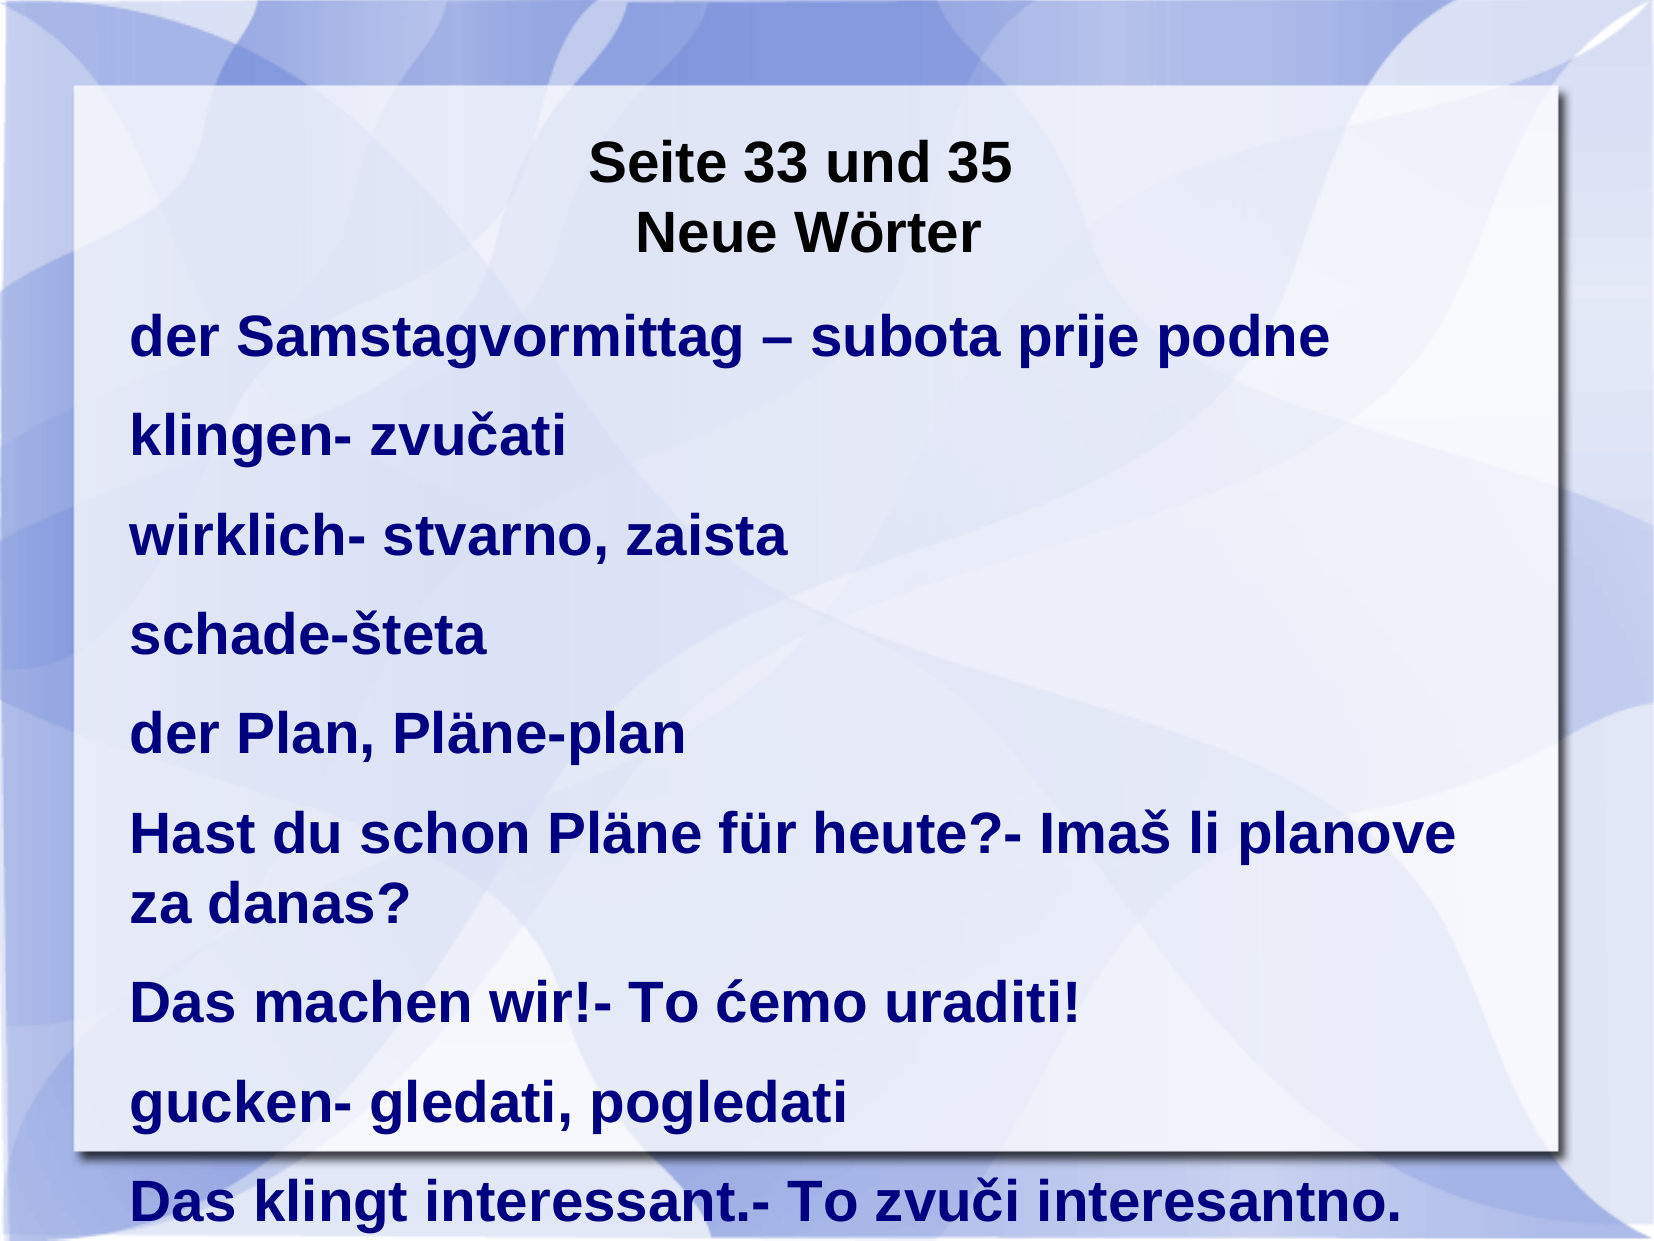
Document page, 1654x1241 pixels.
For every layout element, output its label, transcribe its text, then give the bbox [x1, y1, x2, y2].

title Seite 33 und 35 Neue Wörter [82, 90, 1536, 298]
subtitle der Samstagvormittag – subota prije podne klingen- zvučati wirklich- stvarno, zaista schade-šteta der Plan, Pläne-plan Hast du schon Pläne für heute?- Imaš li planove za danas? Das machen wir!- To ćemo uraditi! gucken- gledati, pogledati Das klingt interessant.- To zvuči interesantno. Das geht nicht. To ne može. Keine Lust.- Nemam volje. Passt! - Odgovara! [129, 297, 1489, 975]
